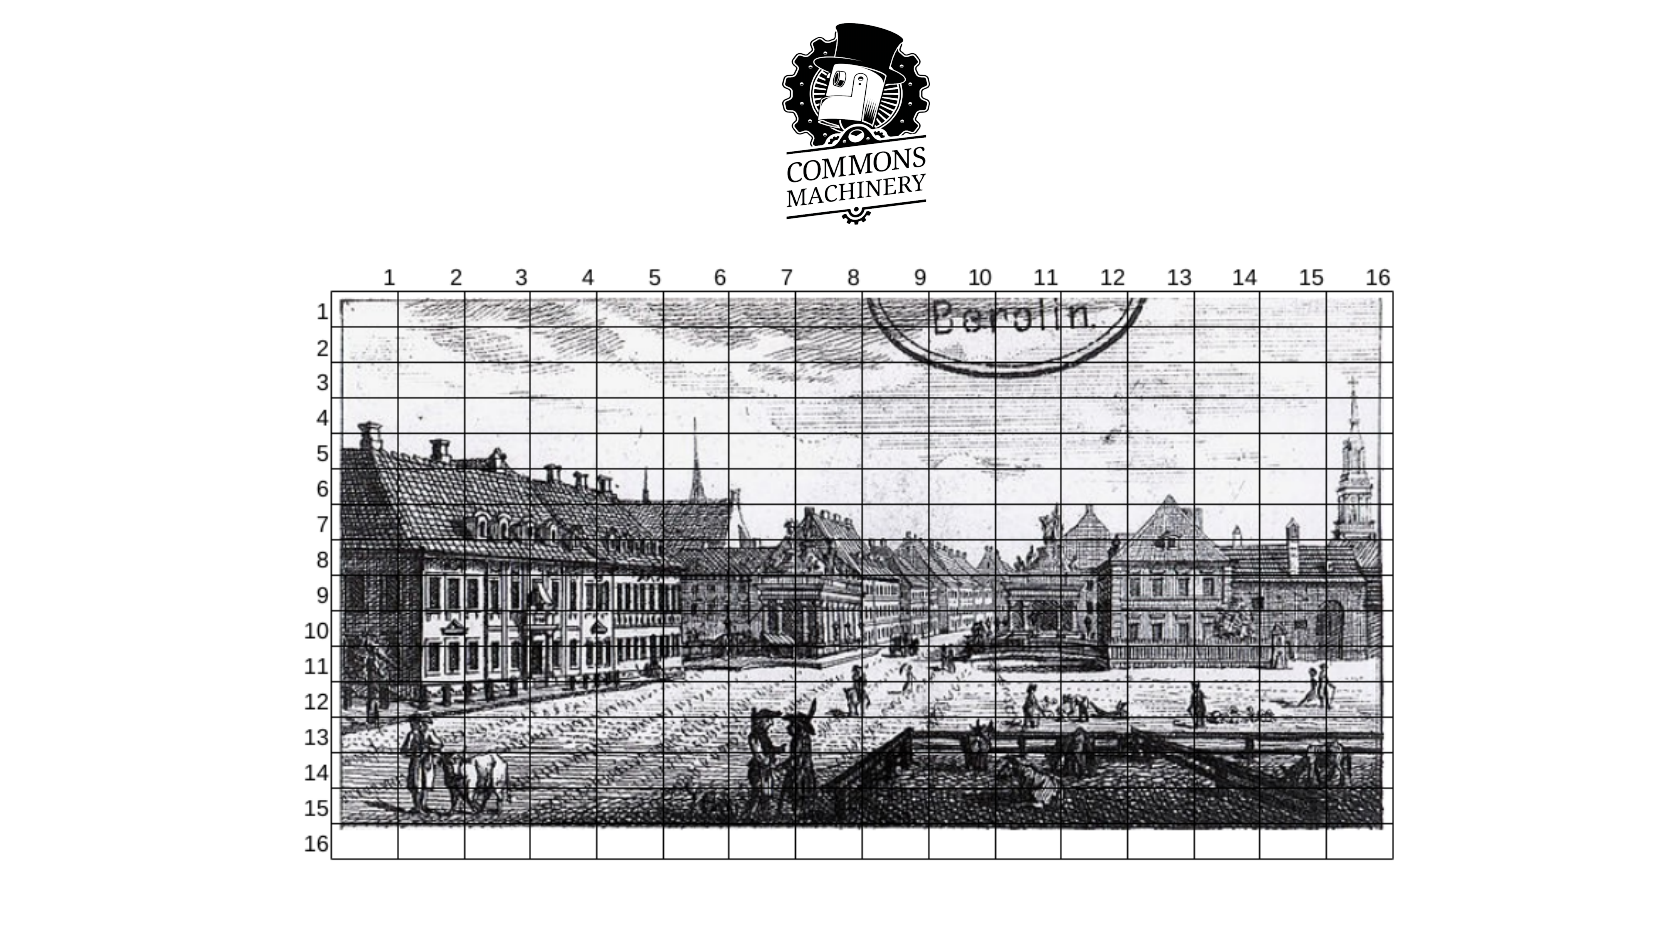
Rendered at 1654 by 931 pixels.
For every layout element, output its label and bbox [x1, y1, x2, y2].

picture [782, 23, 930, 225]
picture [301, 254, 1411, 871]
